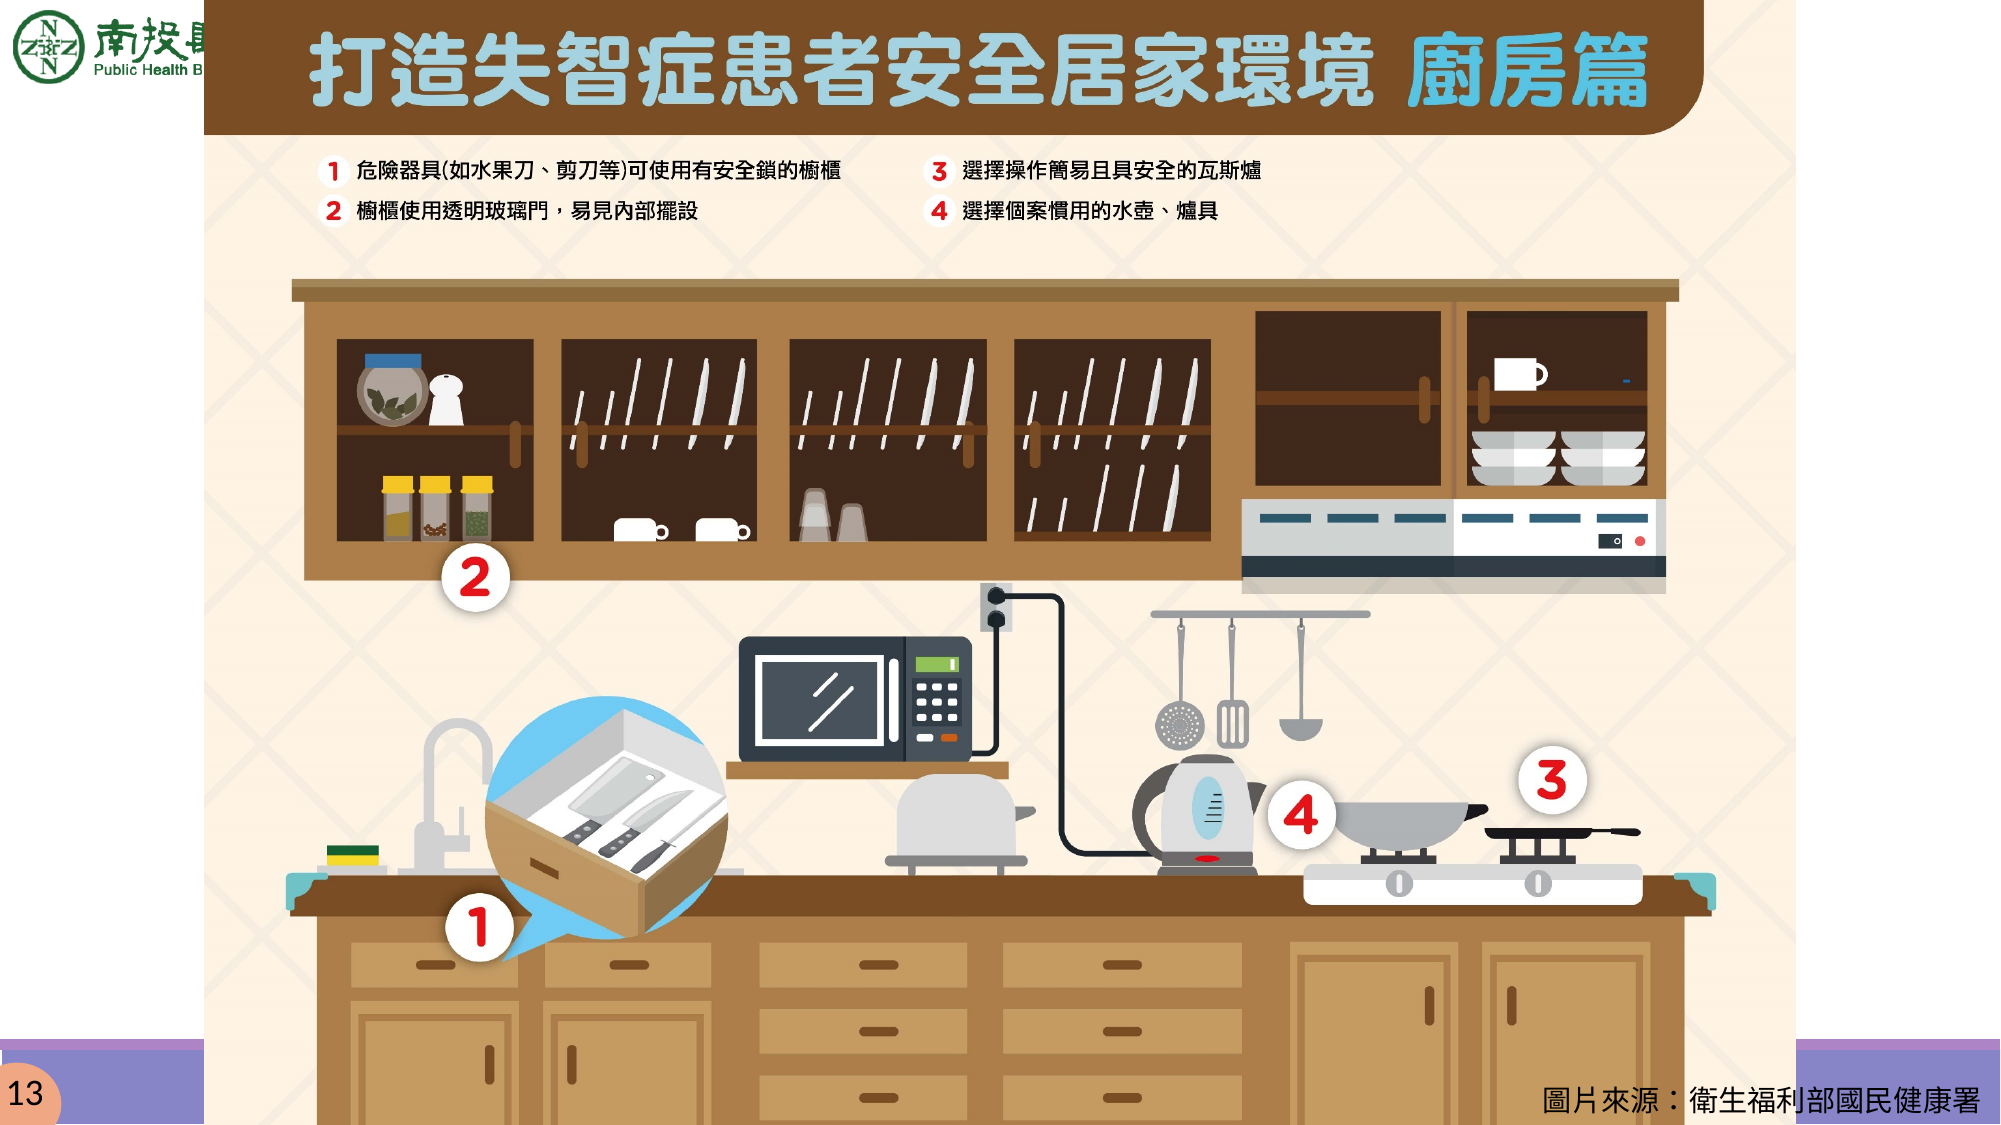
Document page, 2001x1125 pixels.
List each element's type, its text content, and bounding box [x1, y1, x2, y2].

picture [13, 0, 1796, 1125]
text_box 13 [0, 1060, 63, 1122]
text_box 圖片來源：衛生福利部國民健康署 [1528, 1074, 1997, 1125]
